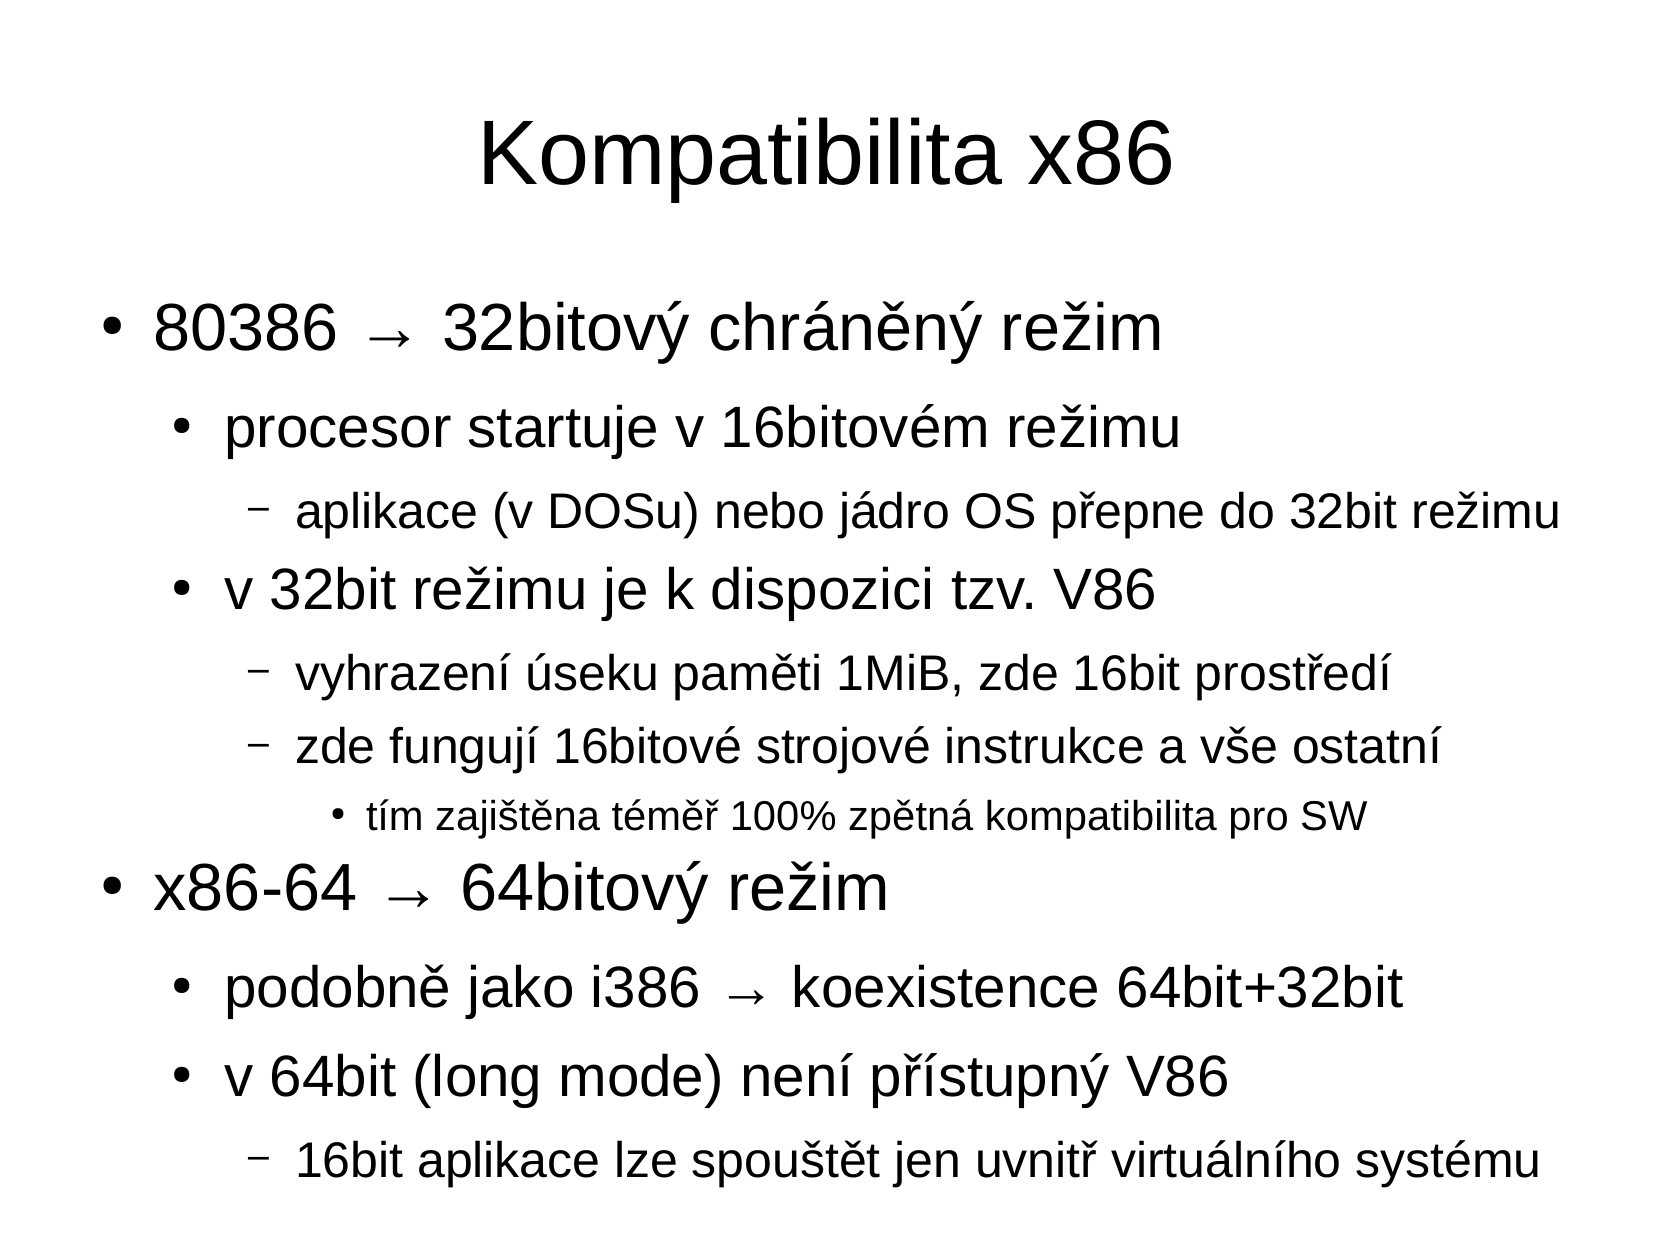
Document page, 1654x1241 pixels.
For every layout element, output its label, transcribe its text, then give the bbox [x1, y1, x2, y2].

list 80386 → 32bitový chráněný režim procesor startuje v 16bitovém režimu aplikace (v DOSu) nebo jádro OS přepne do 32bit režimu v 32bit režimu je k dispozici tzv. V86 vyhrazení úseku paměti 1MiB, zde 16bit prostředí zde fungují 16bitové strojové instrukce a vše ostatní tím zajištěna téměř 100% zpětná kompatibilita pro SW x86-64 → 64bitový režim podobně jako i386 → koexistence 64bit+32bit v 64bit (long mode) není přístupný V86 16bit aplikace lze spouštět jen uvnitř virtuálního systému [82, 290, 1571, 1188]
title Kompatibilita x86 [82, 49, 1571, 257]
